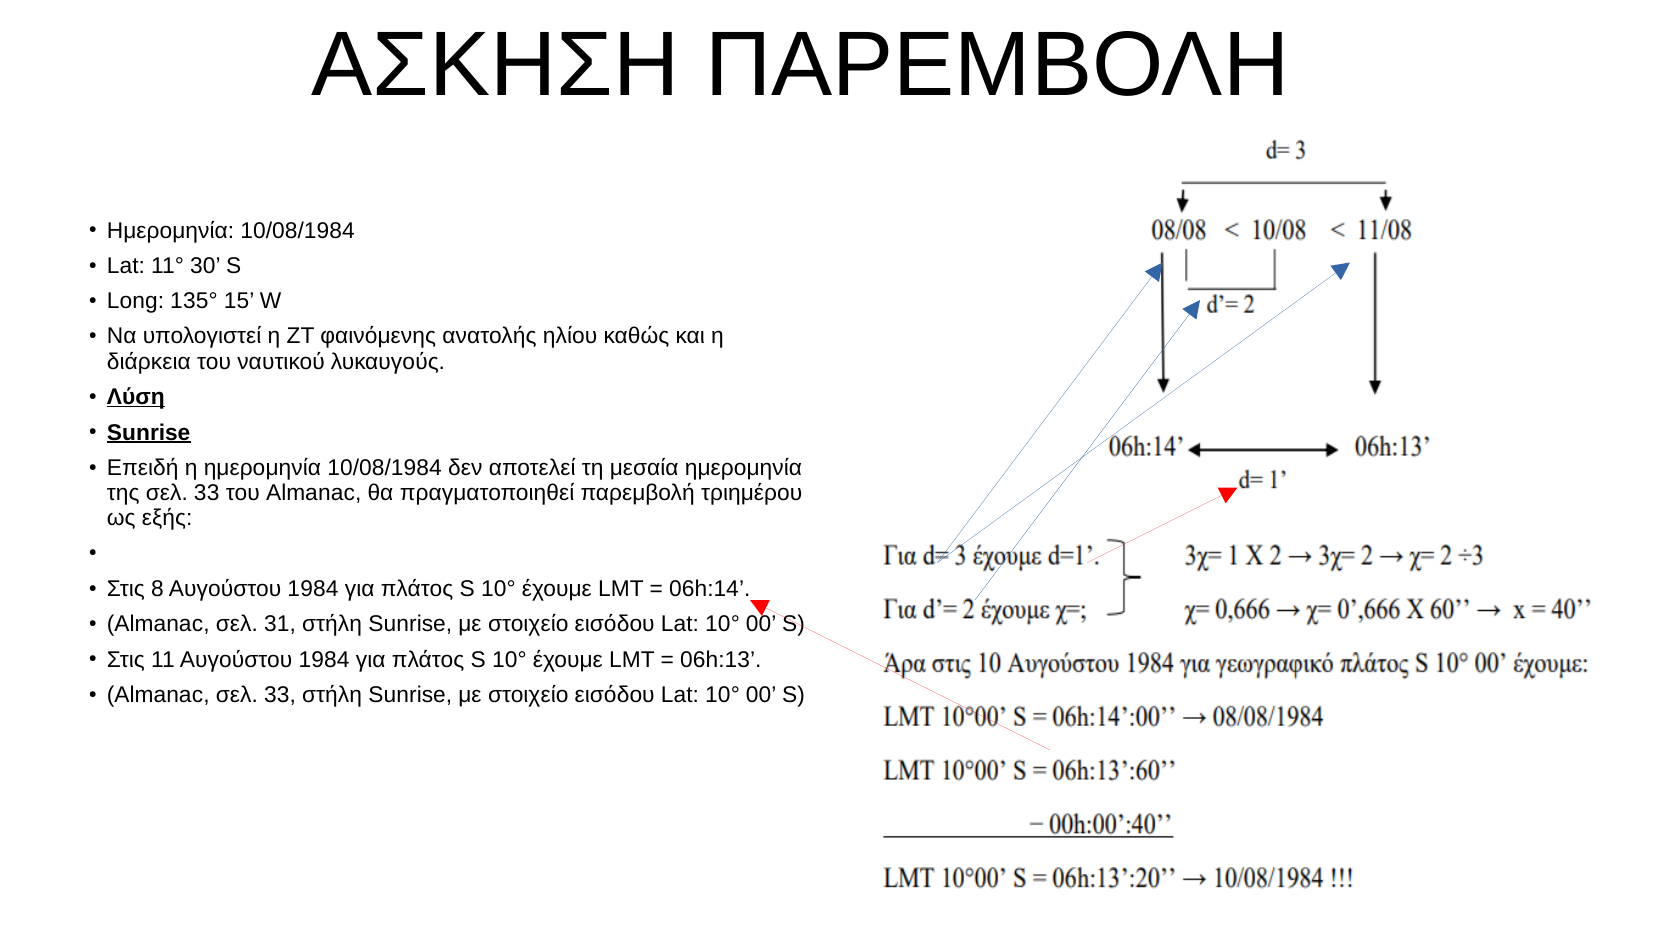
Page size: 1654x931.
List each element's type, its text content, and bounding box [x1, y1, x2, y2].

title ΑΣΚΗΣΗ ΠΑΡΕΜΒΟΛΗ [82, 12, 1571, 218]
list Ημερομηνία: 10/08/1984 Lat: 11° 30’ S Long: 135° 15’ W Να υπολογιστεί η ΖΤ φαινόμενης ανατολής ηλίου καθώς και η διάρκεια του ναυτικού λυκαυγούς. Λύση Sunrise Επειδή η ημερομηνία 10/08/1984 δεν αποτελεί τη μεσαία ημερομηνία της σελ. 33 του Almanac, θα πραγματοποιηθεί παρεμβολή τριημέρου ως εξής: Στις 8 Αυγούστου 1984 για πλάτος S 10° έχουμε LMT = 06h:14’. (Almanac, σελ. 31, στήλη Sunrise, με στοιχείο εισόδου Lat: 10° 00’ S) Στις 11 Αυγούστου 1984 για πλάτος S 10° έχουμε LMT = 06h:13’. (Almanac, σελ. 33, στήλη Sunrise, με στοιχείο εισόδου Lat: 10° 00’ S) [82, 217, 809, 758]
picture [825, 112, 1613, 901]
